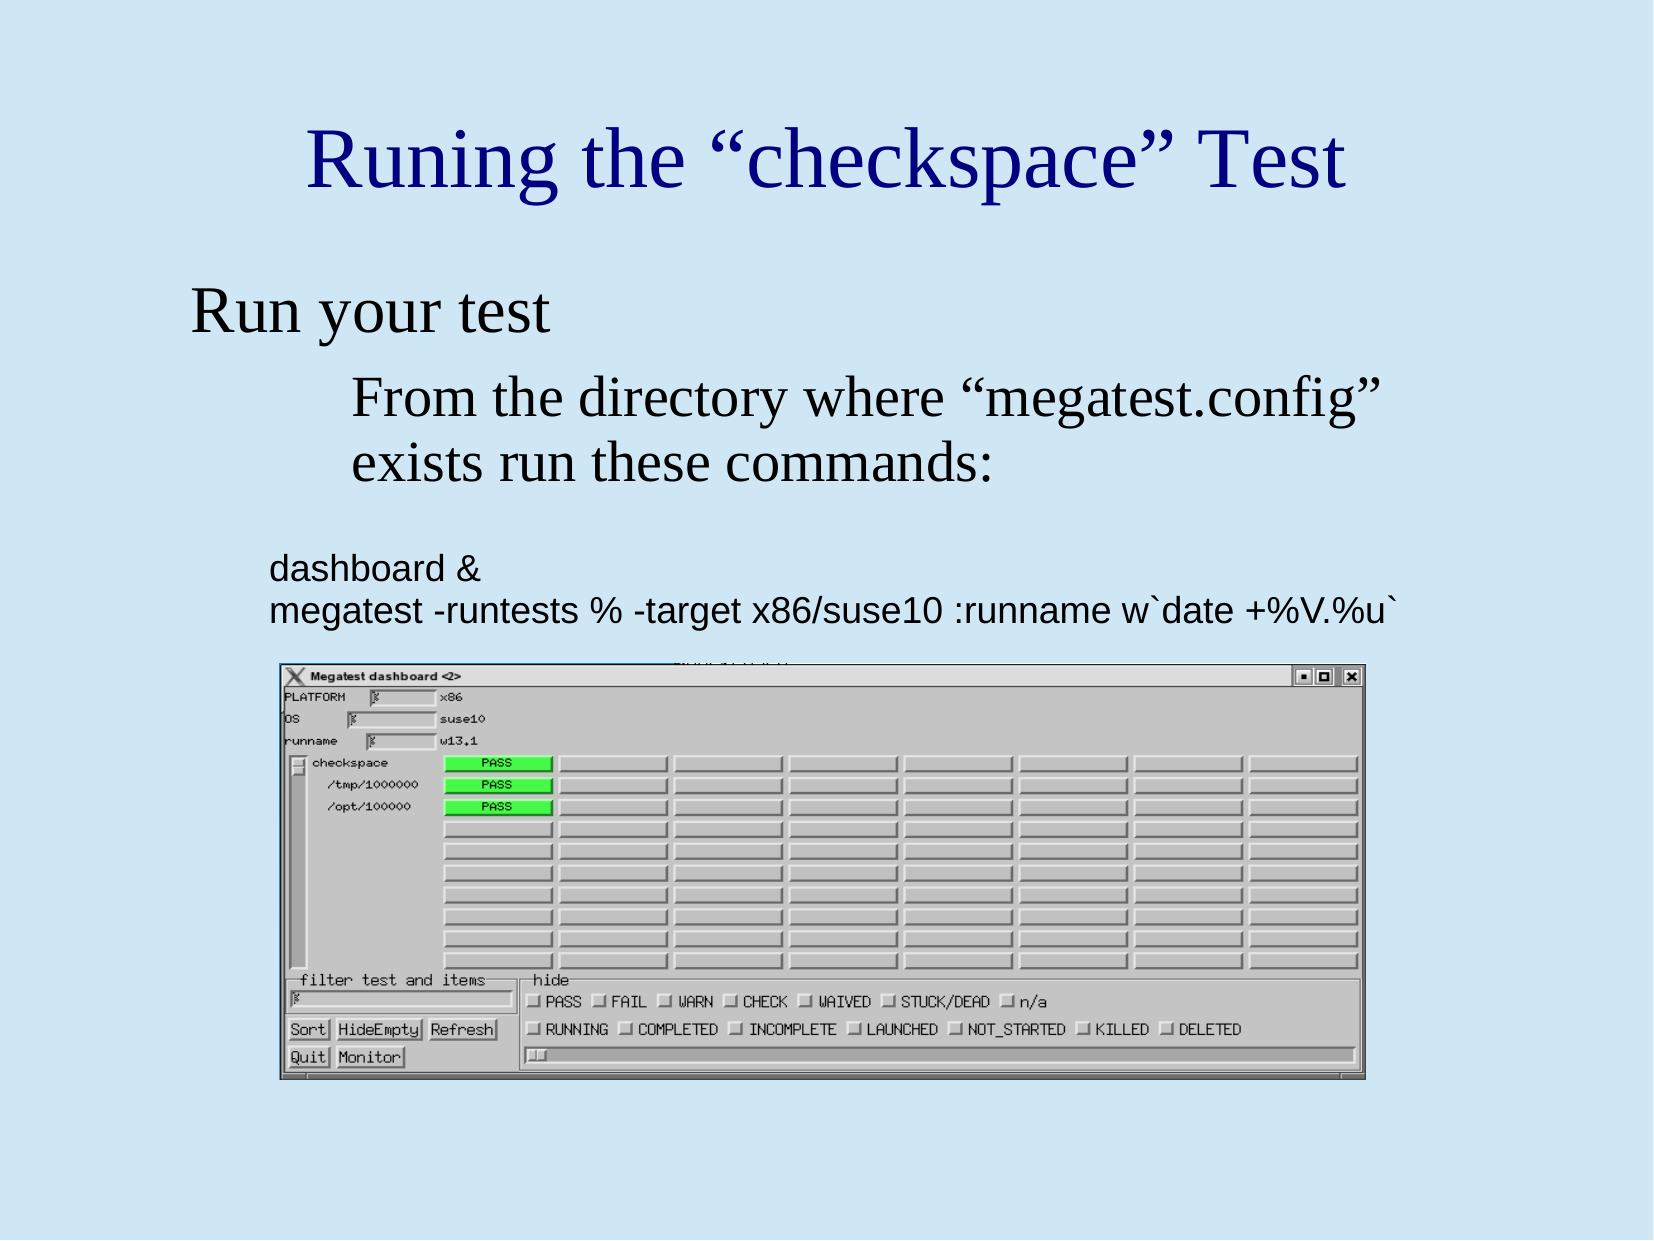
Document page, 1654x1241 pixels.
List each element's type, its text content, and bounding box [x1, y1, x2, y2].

title Runing the “checkspace” Test [82, 55, 1571, 263]
text_box dashboard & megatest -runtests % -target x86/suse10 :runname w`date +%V.%u` [254, 540, 1415, 639]
list Run your test From the directory where “megatest.config” exists run these commands: [120, 180, 1479, 886]
picture [279, 663, 1366, 1081]
